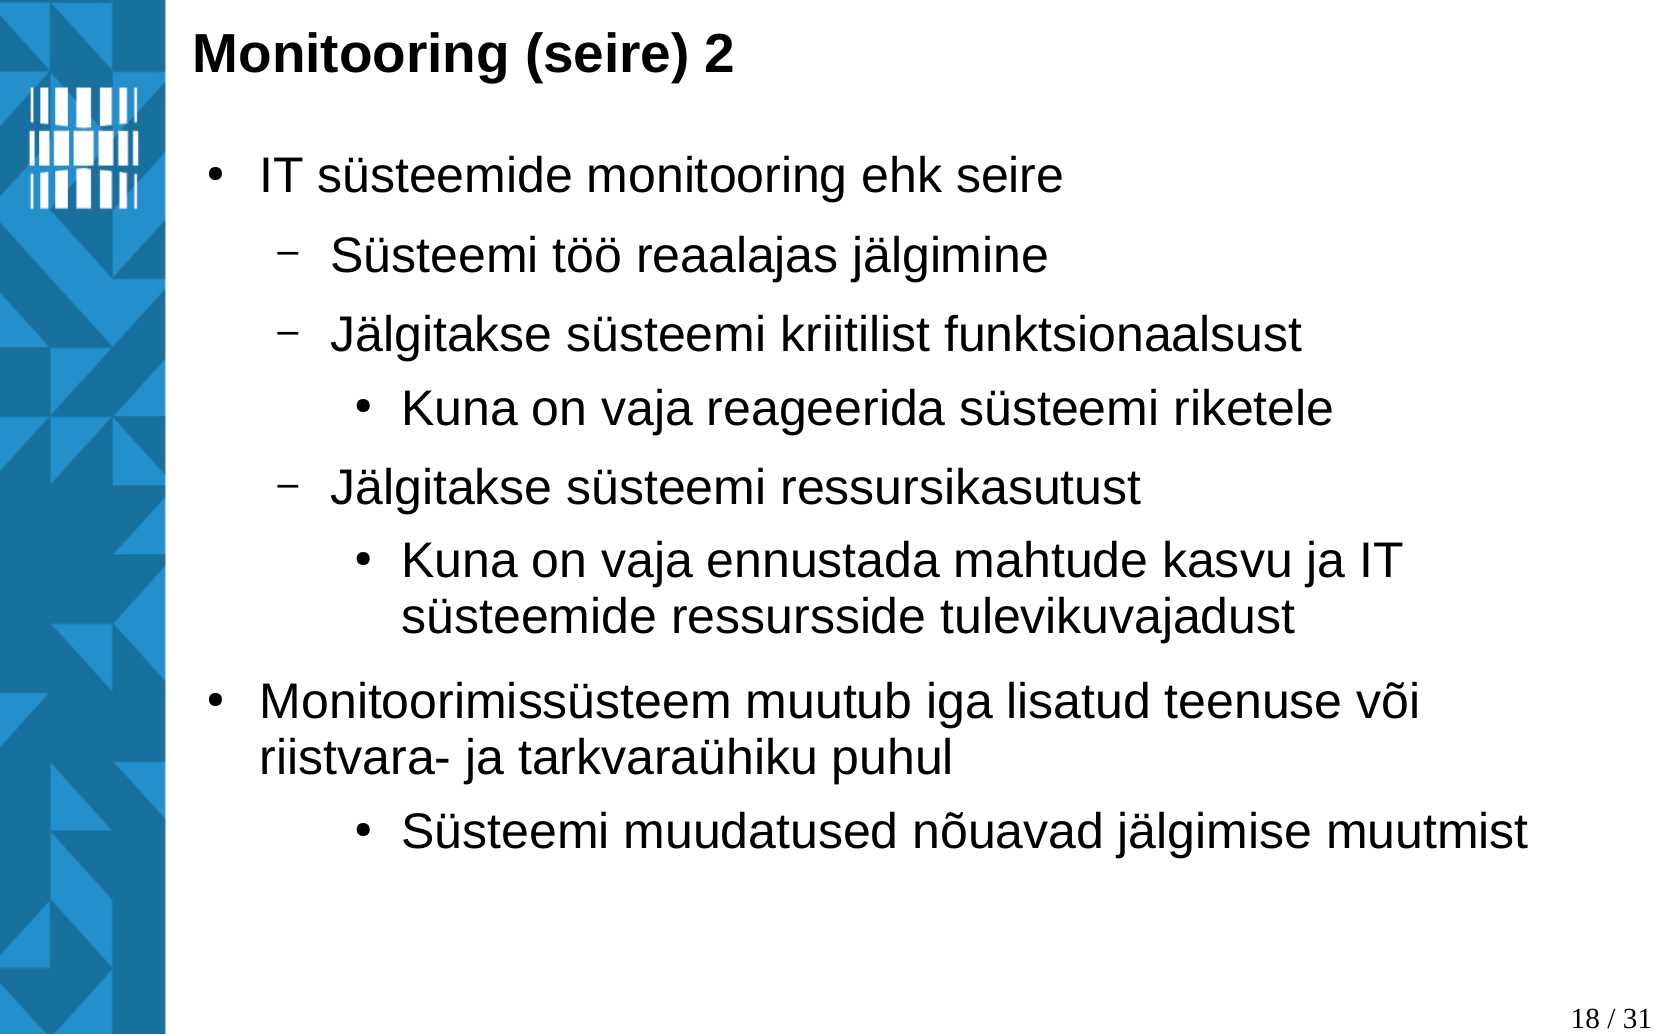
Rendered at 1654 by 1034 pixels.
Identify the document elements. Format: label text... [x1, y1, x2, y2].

list IT süsteemide monitooring ehk seire Süsteemi töö reaalajas jälgimine Jälgitakse süsteemi kriitilist funktsionaalsust Kuna on vaja reageerida süsteemi riketele Jälgitakse süsteemi ressursikasutust Kuna on vaja ennustada mahtude kasvu ja IT süsteemide ressursside tulevikuvajadust Monitoorimissüsteem muutub iga lisatud teenuse või riistvara- ja tarkvaraühiku puhul Süsteemi muudatused nõuavad jälgimise muutmist [188, 147, 1595, 866]
title Monitooring (seire) 2 [192, 11, 1512, 95]
